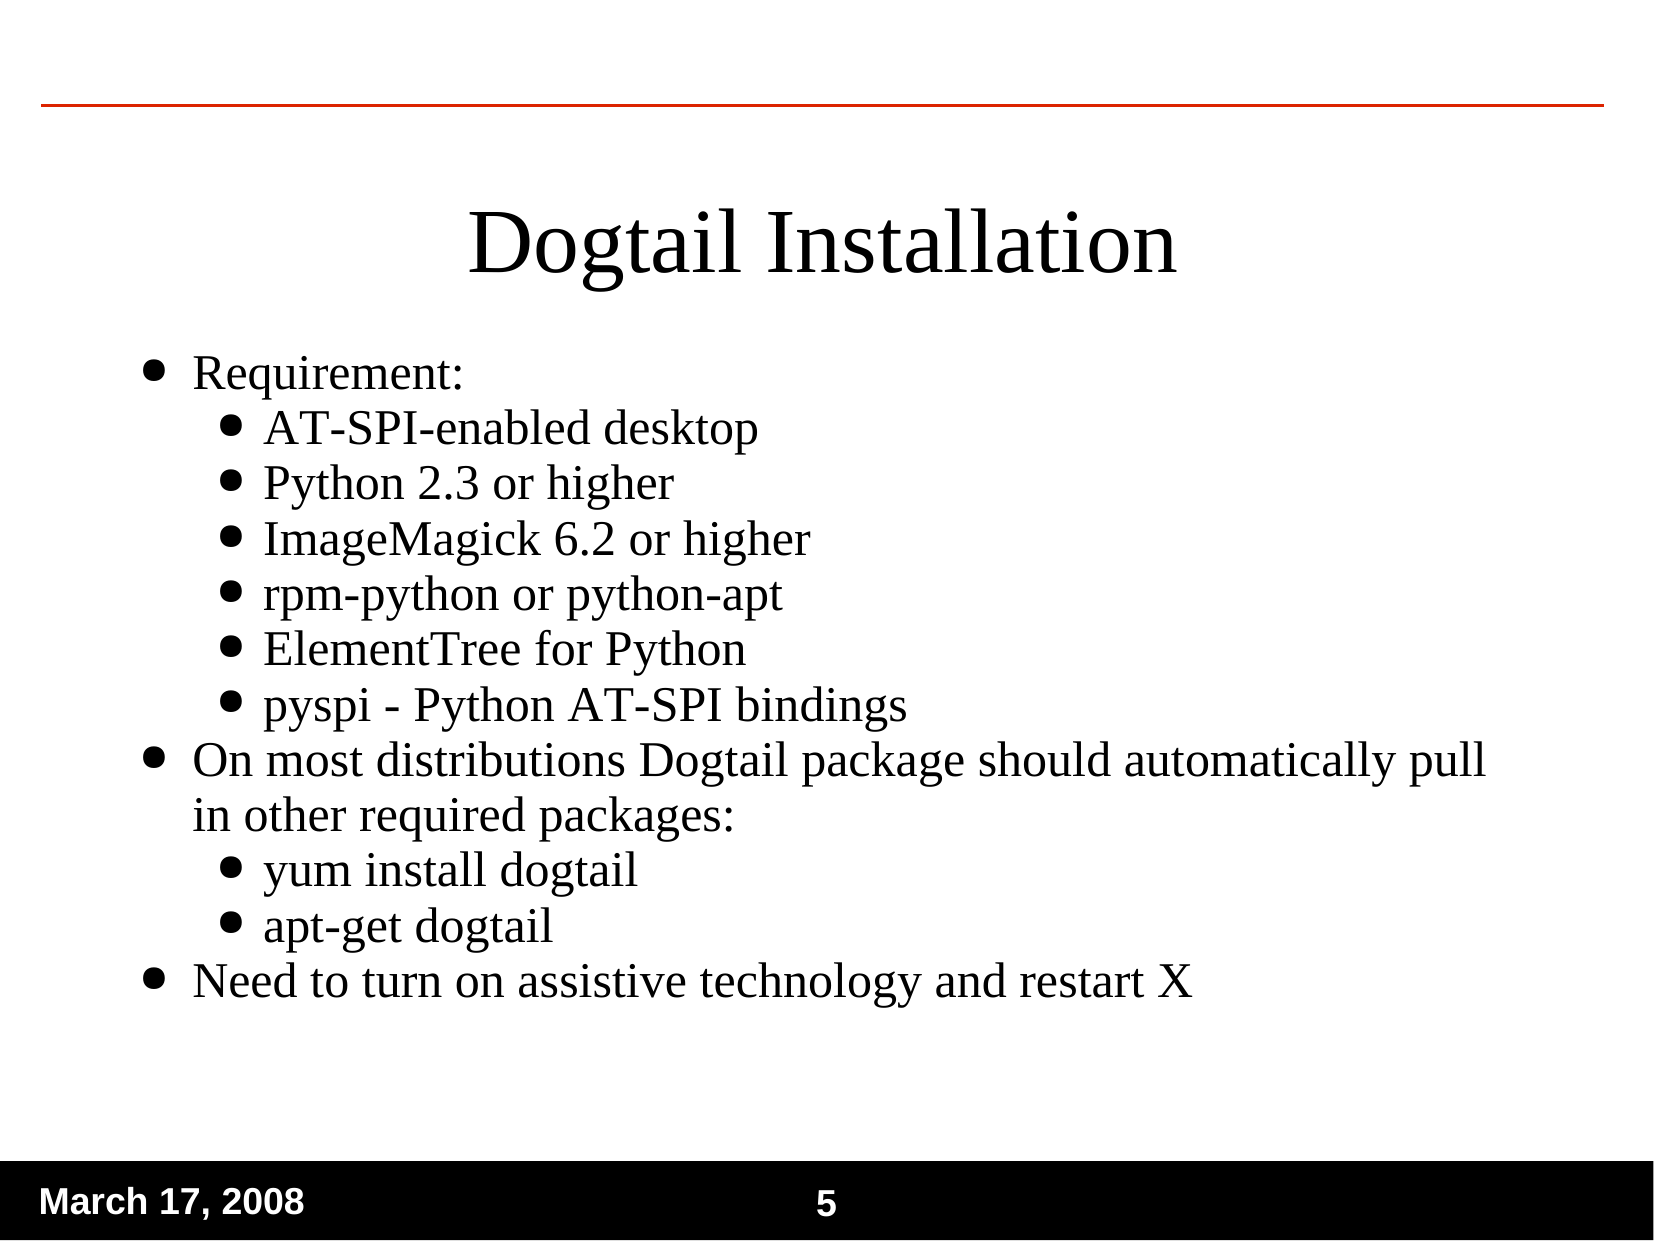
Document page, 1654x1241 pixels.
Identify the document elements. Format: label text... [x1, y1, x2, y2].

list Requirement: AT-SPI-enabled desktop Python 2.3 or higher ImageMagick 6.2 or higher rpm-python or python-apt ElementTree for Python pyspi - Python AT-SPI bindings On most distributions Dogtail package should automatically pull in other required packages: yum install dogtail apt-get dogtail Need to turn on assistive technology and restart X [121, 344, 1534, 1127]
title Dogtail Installation [117, 137, 1530, 346]
